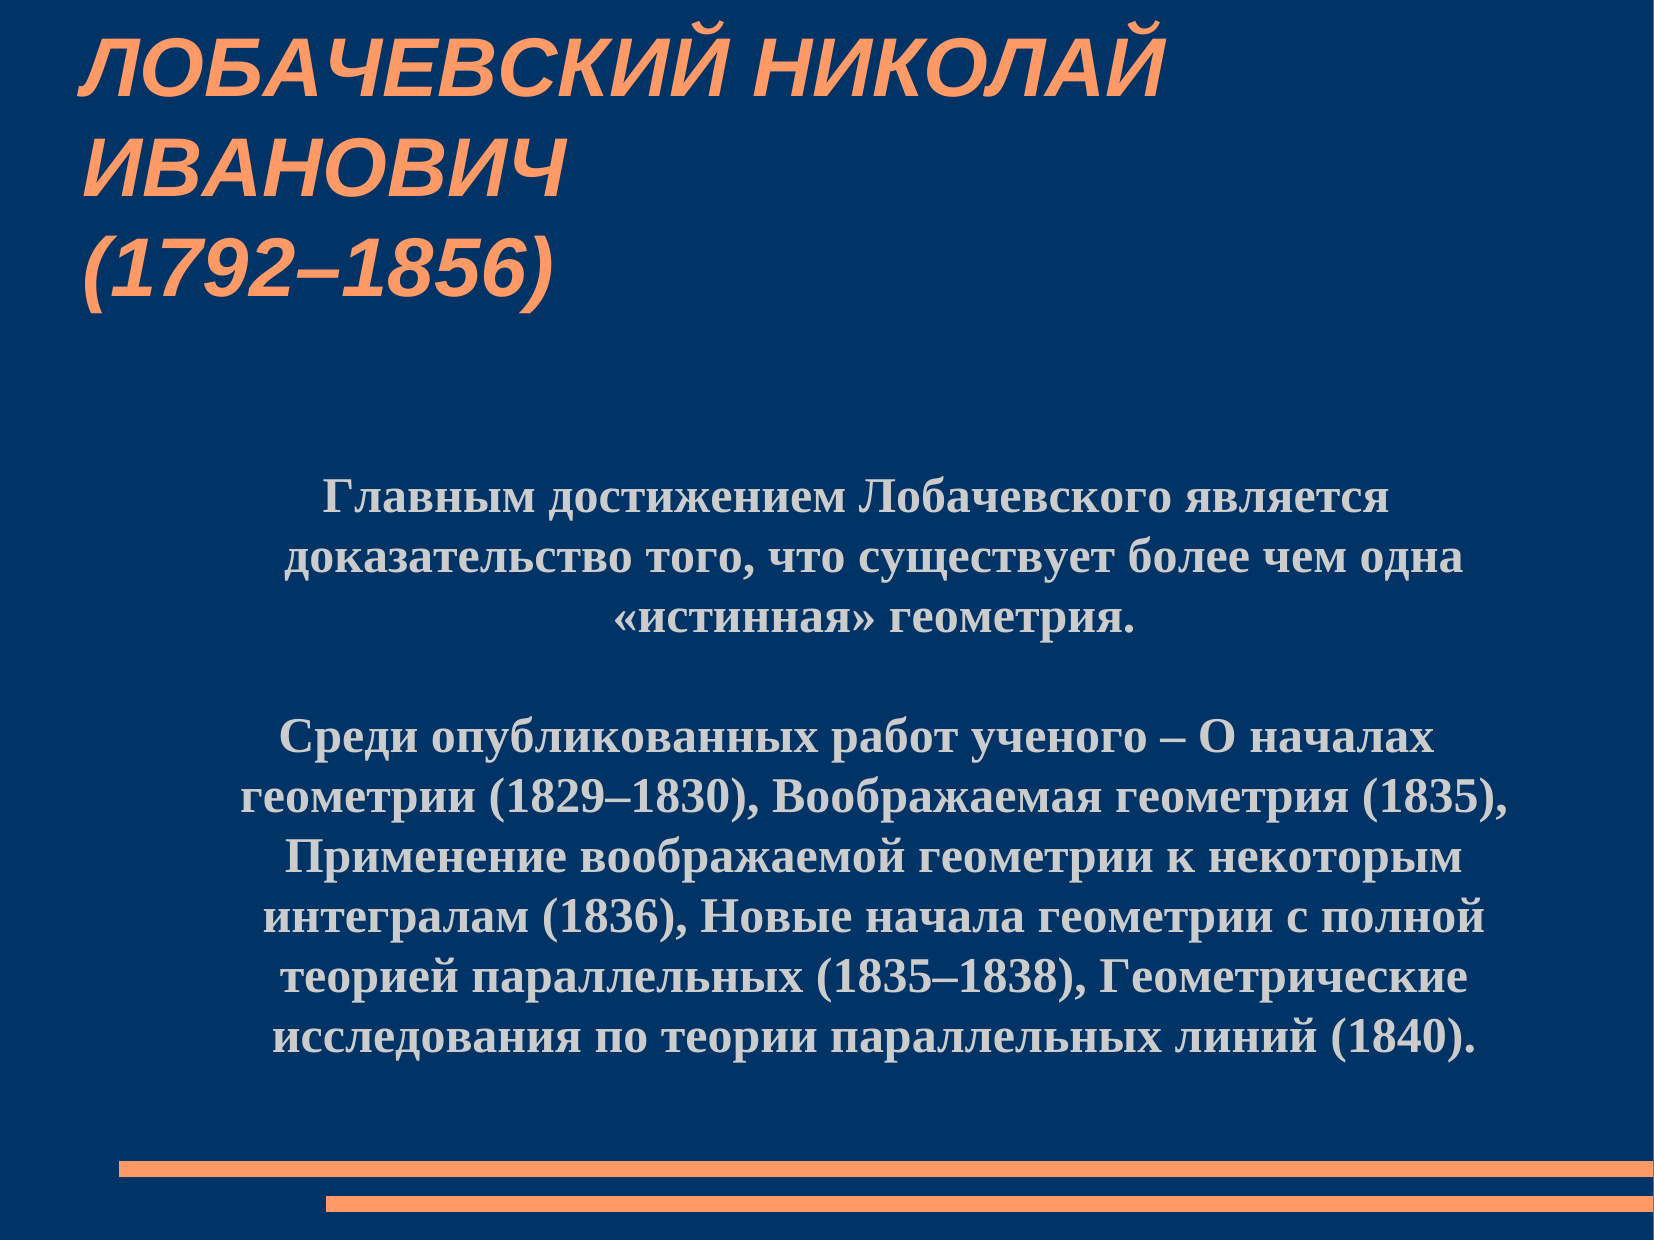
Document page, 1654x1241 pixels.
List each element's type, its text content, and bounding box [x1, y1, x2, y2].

subtitle Главным достижением Лобачевского является доказательство того, что существует более чем одна «истинная» геометрия. Среди опубликованных работ ученого – О началах геометрии (1829–1830), Воображаемая геометрия (1835), Применение воображаемой геометрии к некоторым интегралам (1836), Новые начала геометрии с полной теорией параллельных (1835–1838), Геометрические исследования по теории параллельных линий (1840). [59, 317, 1548, 1207]
title ЛОБАЧЕВСКИЙ НИКОЛАЙ ИВАНОВИЧ (1792–1856) [82, 13, 1571, 293]
